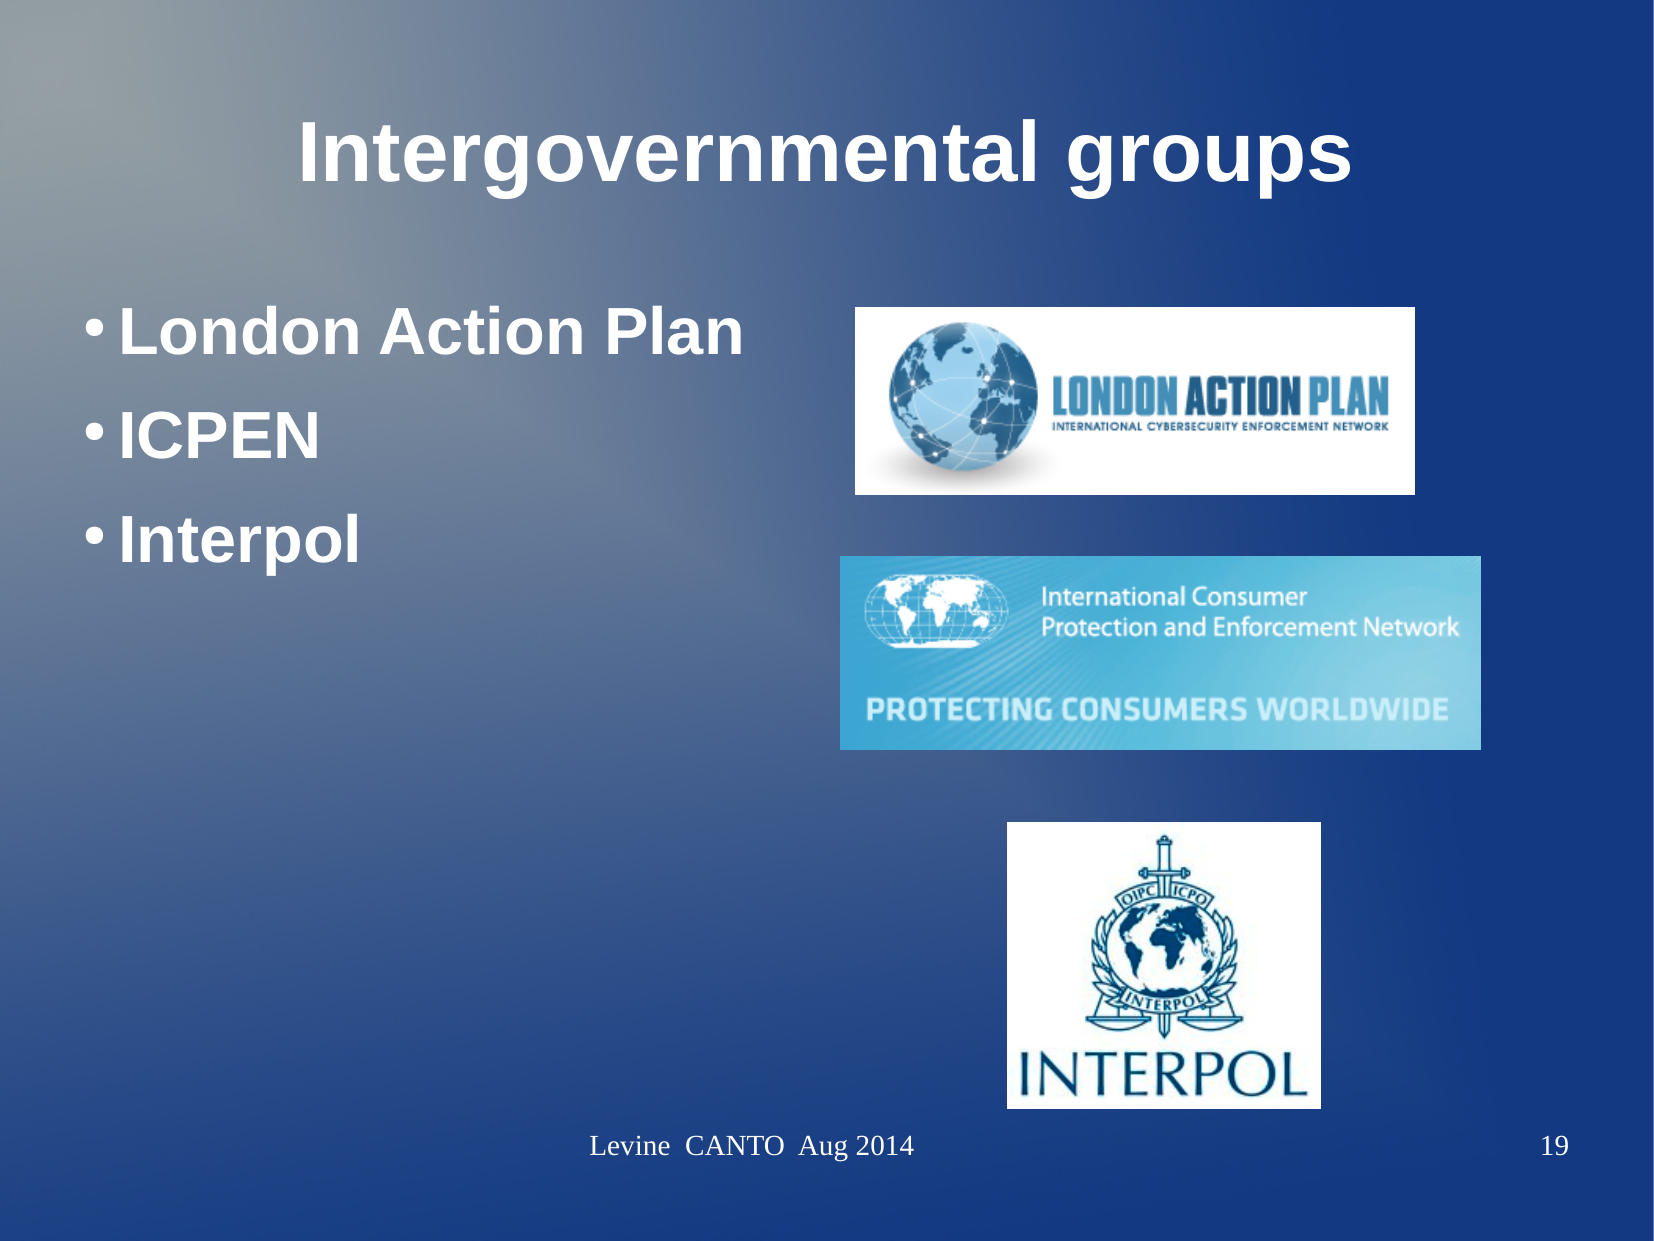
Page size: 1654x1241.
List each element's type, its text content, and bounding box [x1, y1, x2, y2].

list London Action Plan ICPEN Interpol [82, 290, 1571, 1109]
title Intergovernmental groups [82, 49, 1571, 257]
picture [0, 0, 1654, 1241]
